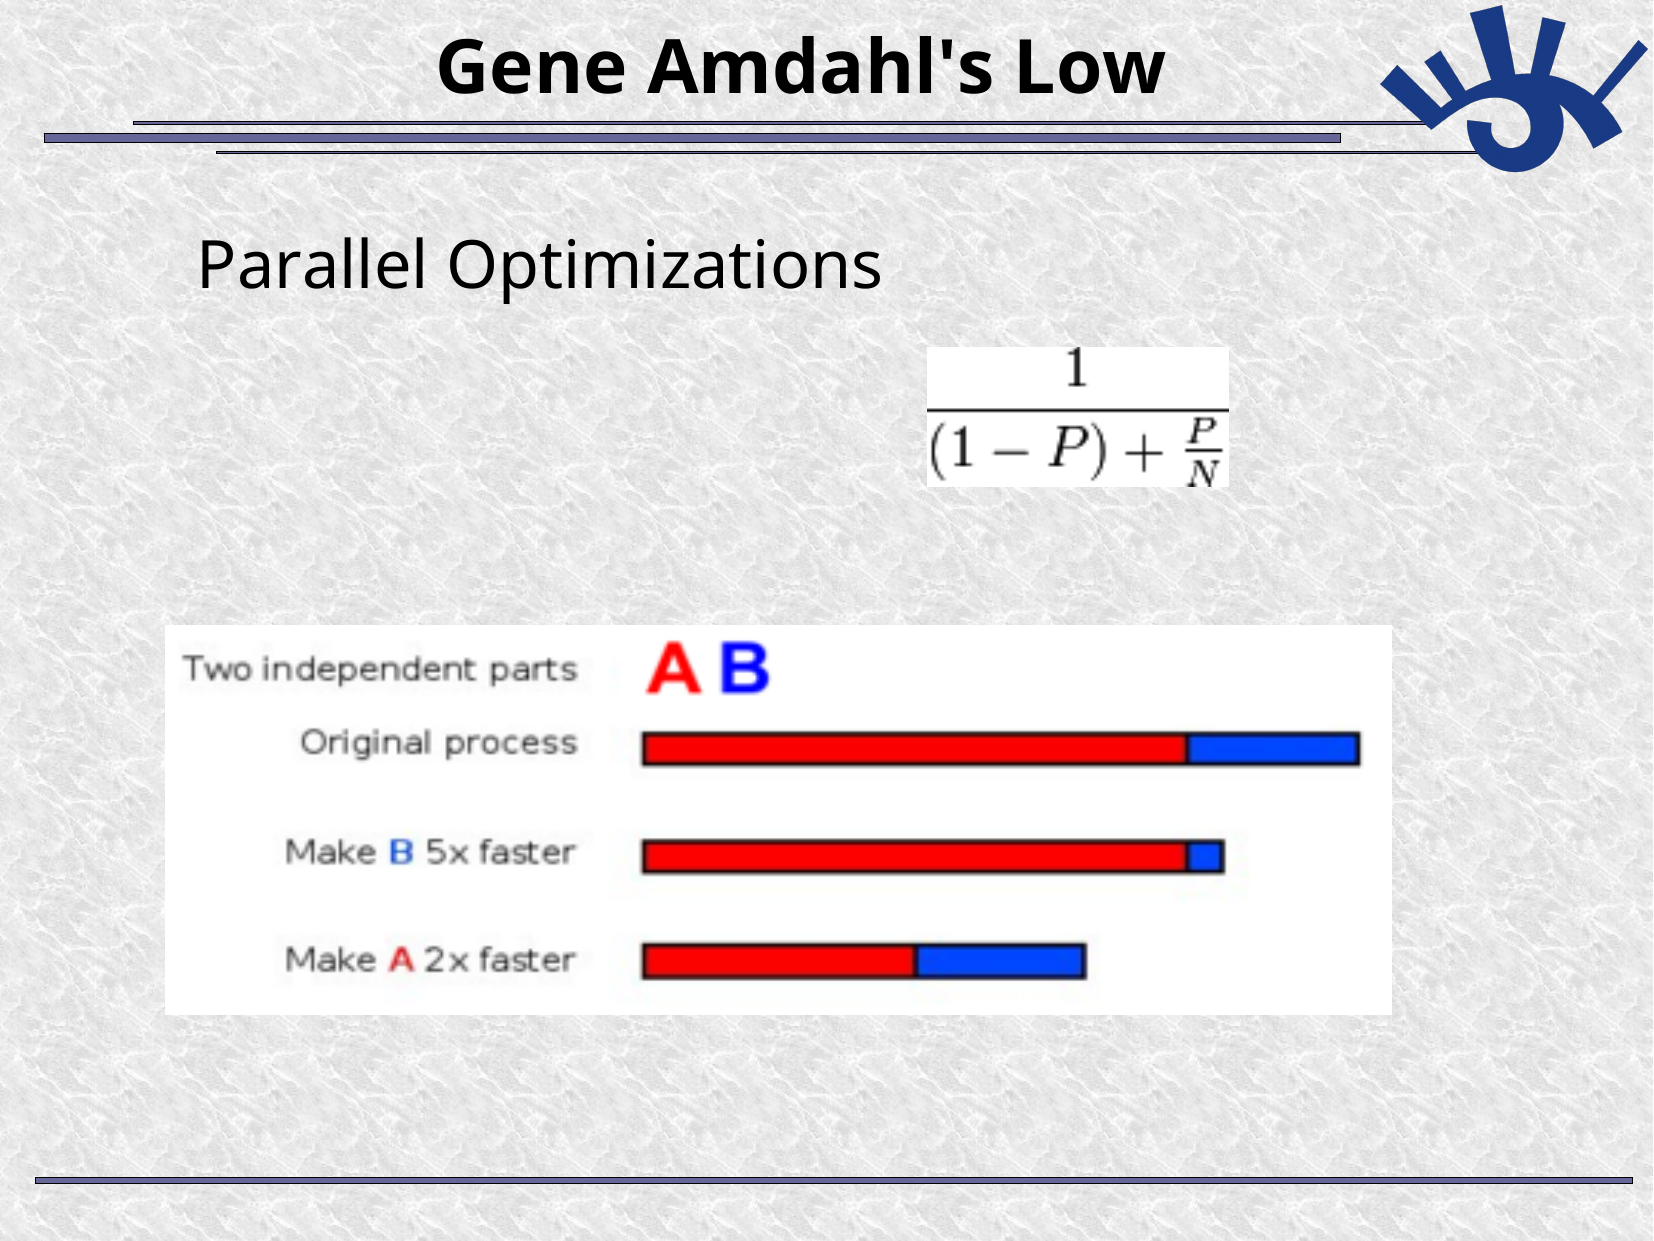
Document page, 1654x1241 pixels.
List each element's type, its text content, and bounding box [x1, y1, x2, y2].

text_box [44, 133, 1341, 143]
text_box [133, 121, 1380, 125]
text_box Gene Amdahl's Low [421, 5, 1033, 113]
text_box Parallel Optimizations [182, 209, 814, 306]
text_box [35, 1177, 1633, 1184]
picture [0, 0, 1654, 1241]
